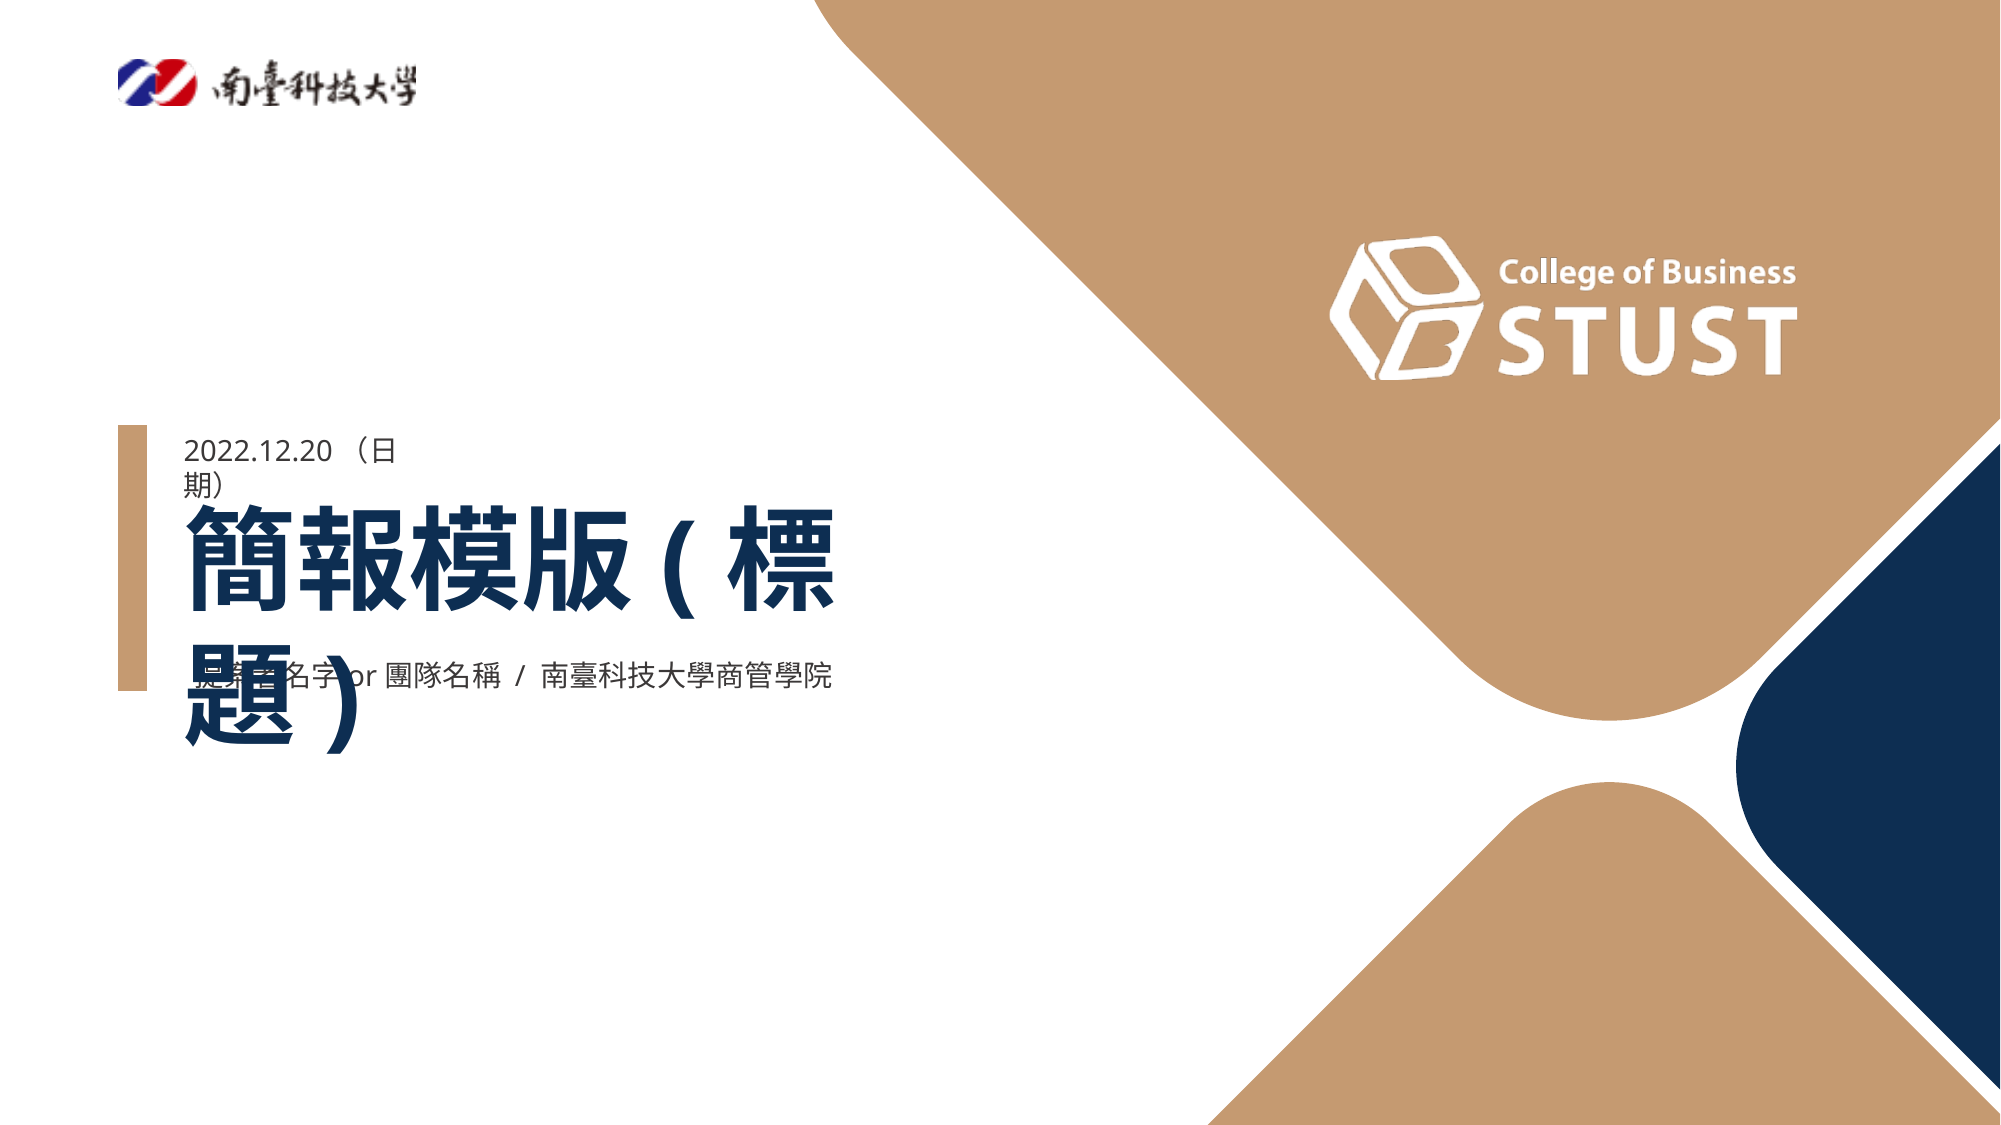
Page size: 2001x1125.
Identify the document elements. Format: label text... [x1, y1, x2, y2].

text_box [118, 425, 147, 691]
text_box 提案者名字or團隊名稱 / 南臺科技大學商管學院 [268, 649, 889, 701]
text_box 簡報模版(標題) [168, 481, 949, 633]
text_box 2022.12.20（日期） [168, 424, 452, 476]
text_box 提案者名字or團隊名稱 / 南臺科技大學商管學院 [179, 649, 258, 701]
